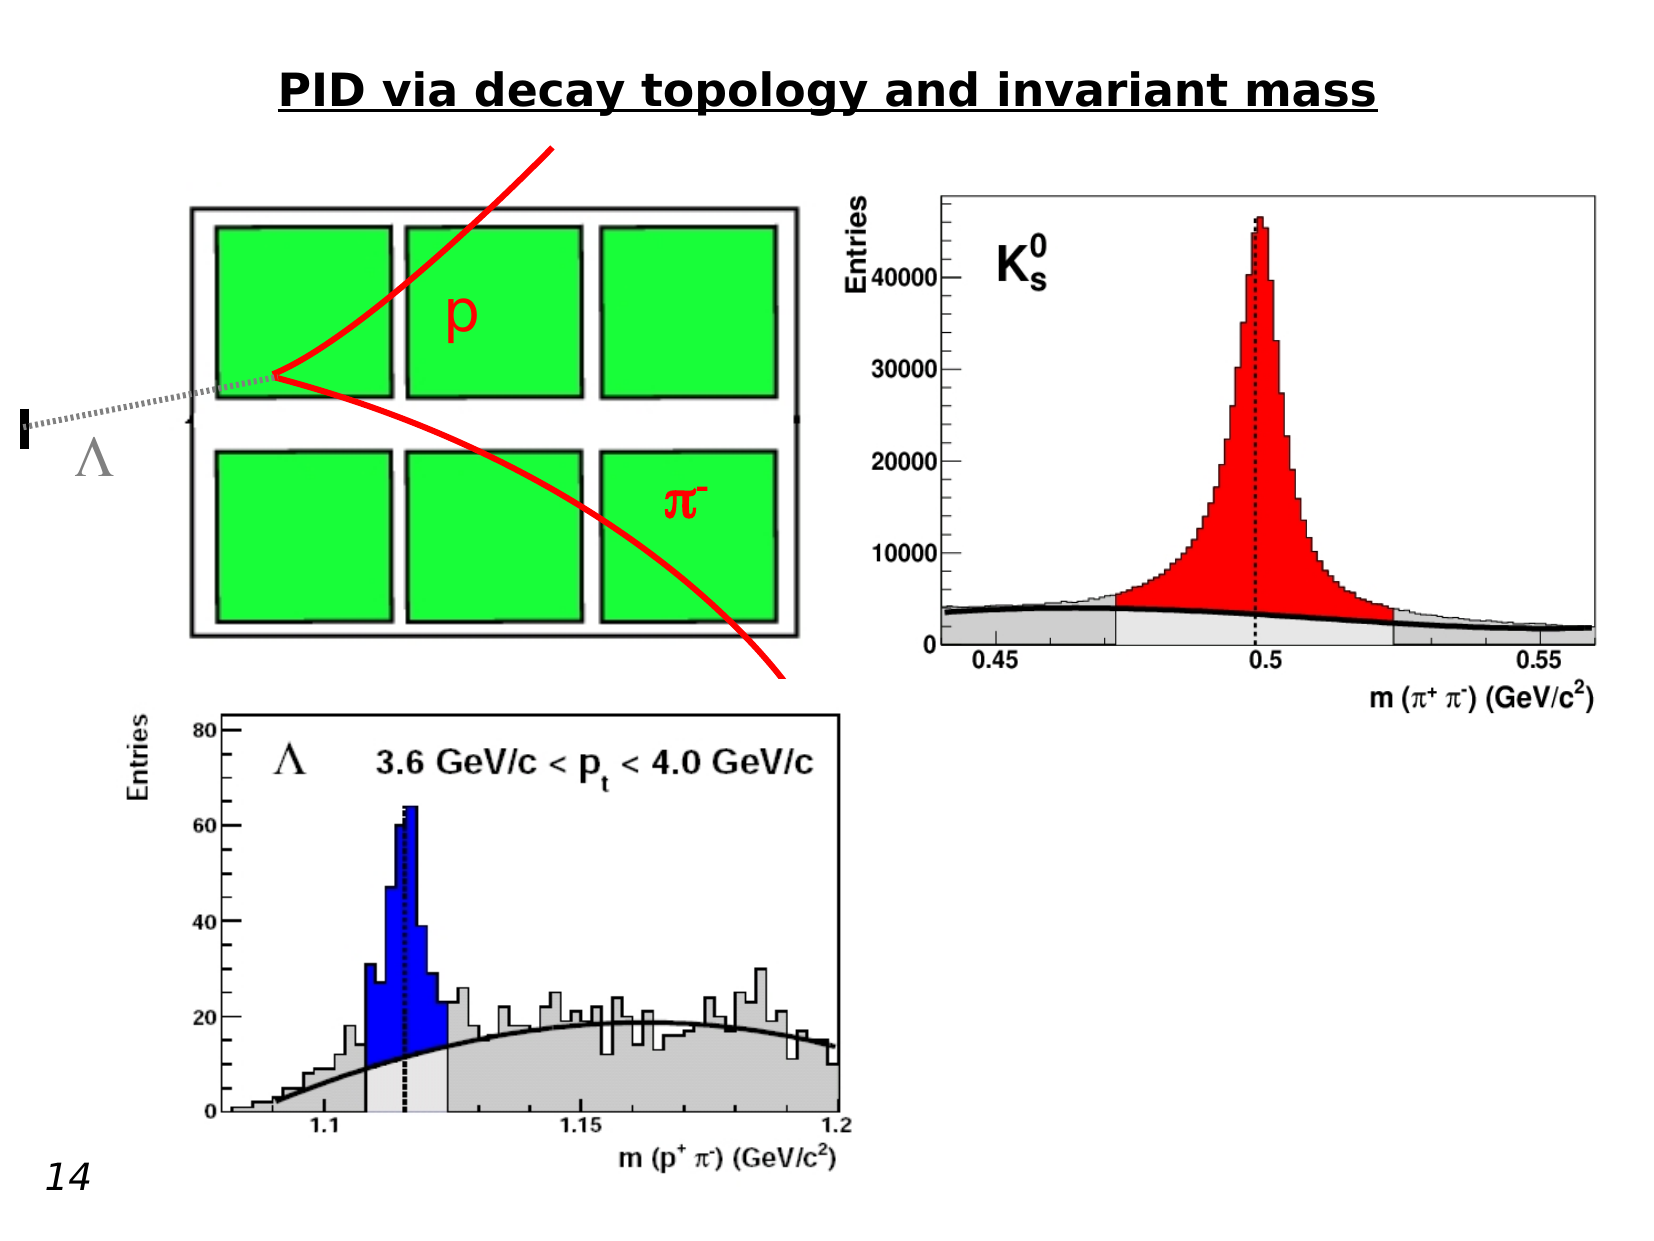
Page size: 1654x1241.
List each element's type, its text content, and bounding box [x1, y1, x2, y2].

text_box p- [664, 474, 720, 596]
text_box p [443, 277, 482, 346]
text_box PID via decay topology and invariant mass [277, 63, 1377, 117]
text_box L [74, 436, 115, 509]
picture [116, 182, 1603, 1196]
picture [154, 182, 768, 668]
